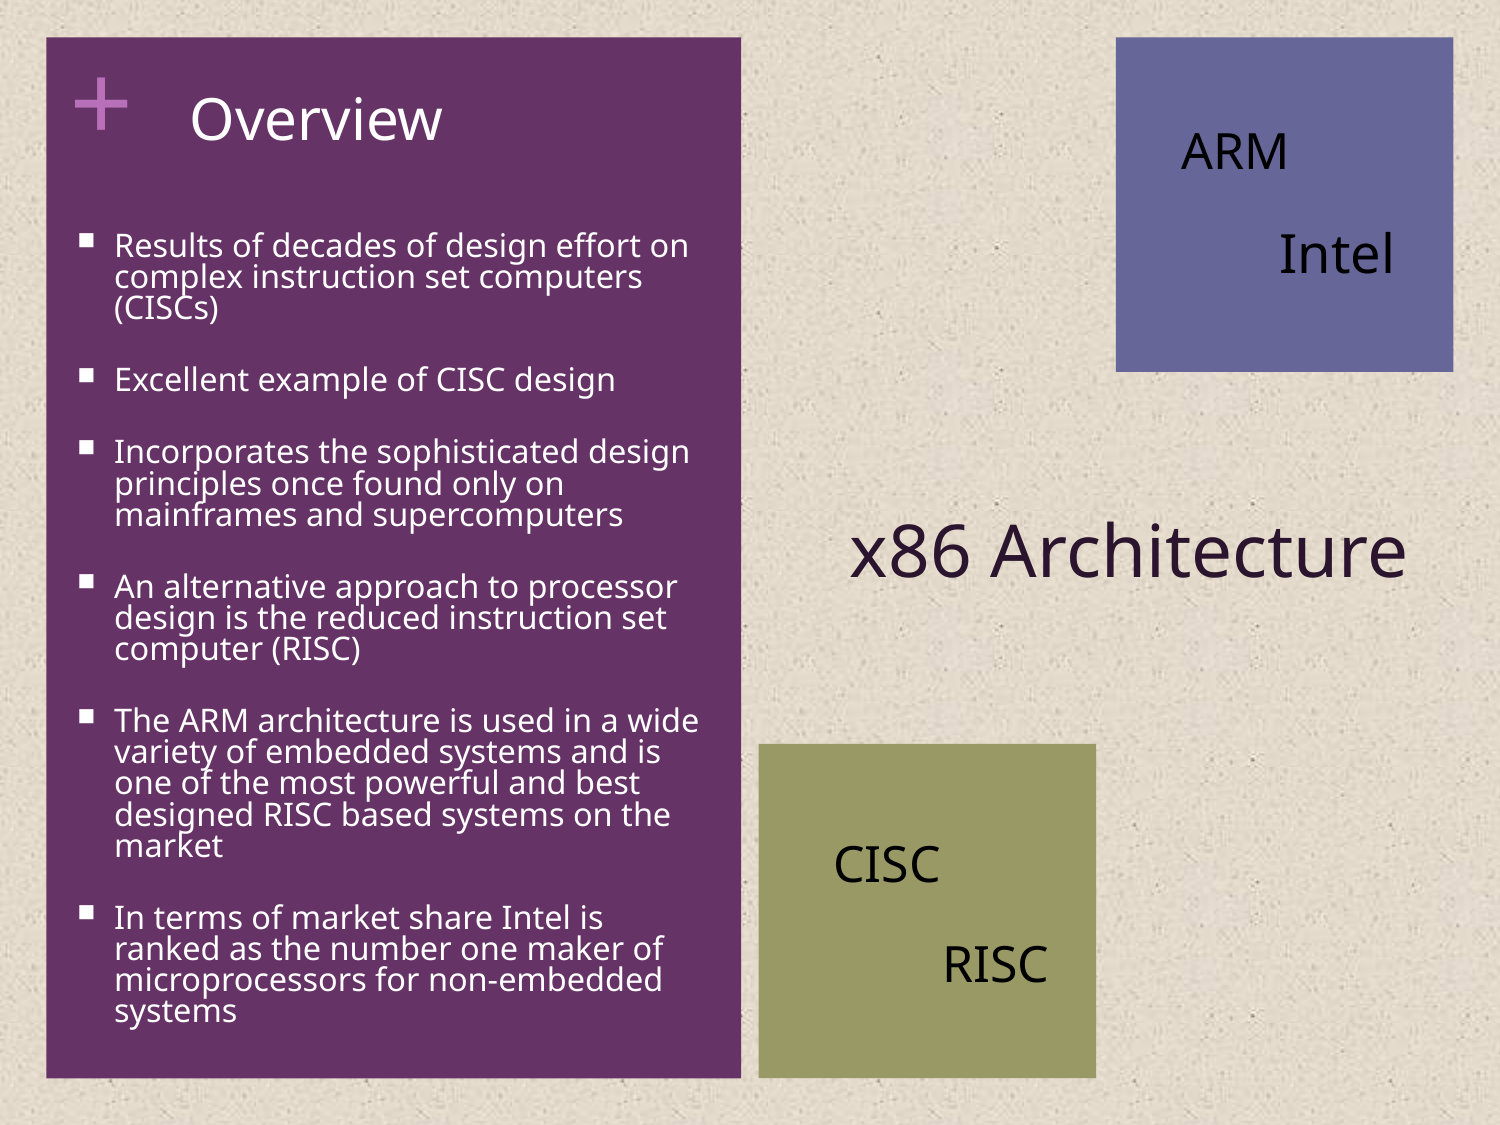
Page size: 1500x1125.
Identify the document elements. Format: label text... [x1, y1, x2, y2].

text_box ARM [1167, 112, 1306, 188]
text_box CISC [818, 824, 956, 900]
text_box RISC [927, 924, 1065, 1000]
picture [0, 0, 1500, 1125]
list Results of decades of design effort on complex instruction set computers (CISCs) Excellent example of CISC design Incorporates the sophisticated design principles once found only on mainframes and supercomputers An alternative approach to processor design is the reduced instruction set computer (RISC) The ARM architecture is used in a wide variety of embedded systems and is one of the most powerful and best designed RISC based systems on the market In terms of market share Intel is ranked as the number one maker of microprocessors for non-embedded systems [62, 224, 722, 1043]
text_box Overview [174, 75, 634, 160]
title x86 Architecture [800, 437, 1459, 600]
text_box Intel [1250, 212, 1425, 293]
